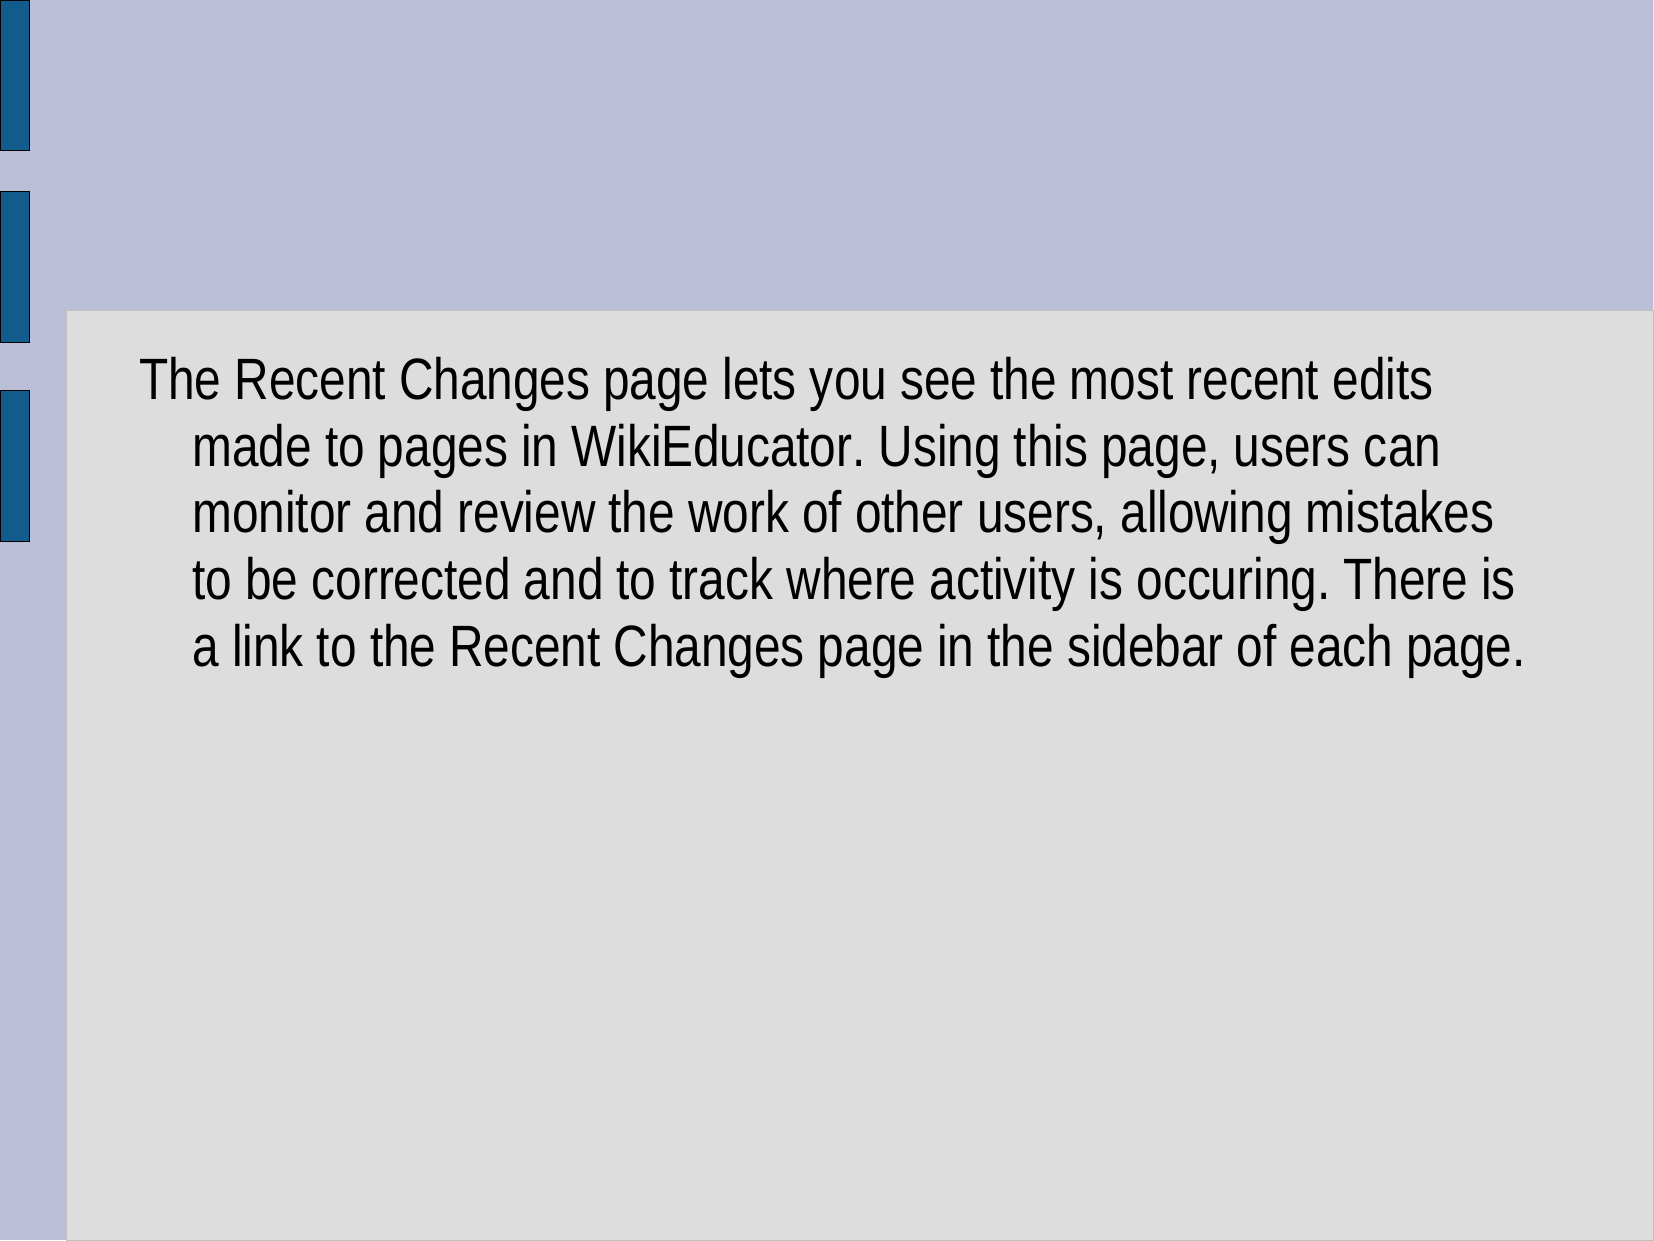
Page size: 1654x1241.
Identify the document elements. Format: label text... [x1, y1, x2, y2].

list The Recent Changes page lets you see the most recent edits made to pages in WikiEducator. Using this page, users can monitor and review the work of other users, allowing mistakes to be corrected and to track where activity is occuring. There is a link to the Recent Changes page in the sidebar of each page. [121, 344, 1534, 1127]
